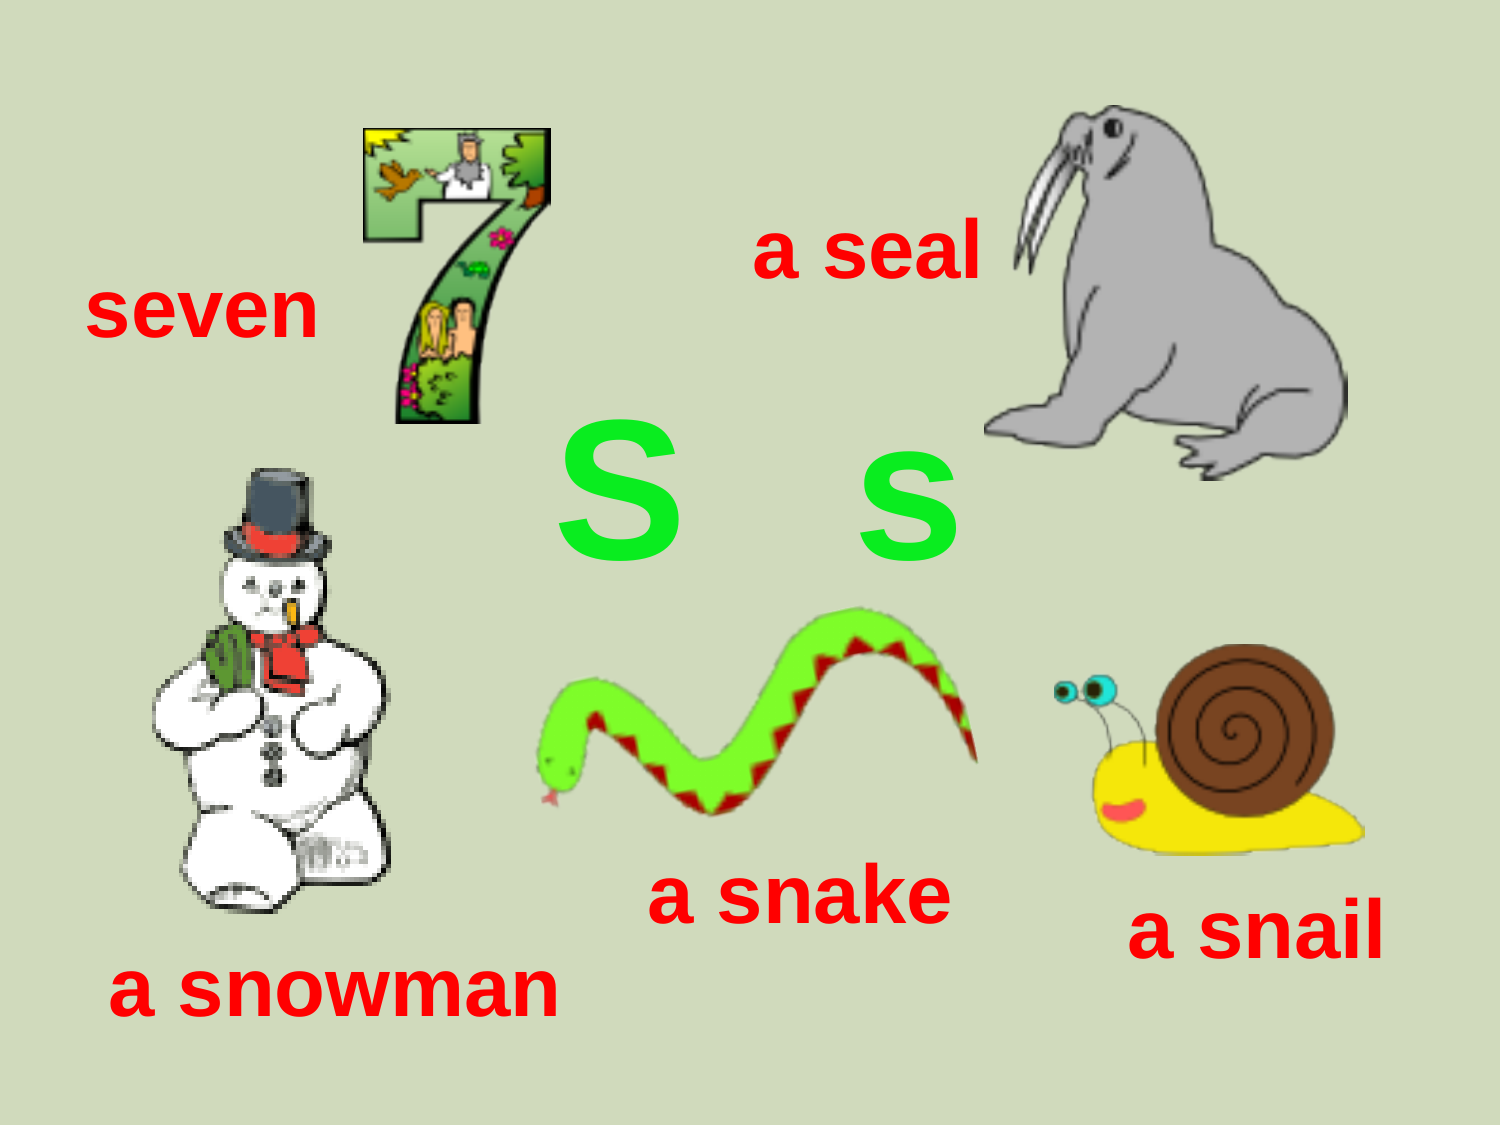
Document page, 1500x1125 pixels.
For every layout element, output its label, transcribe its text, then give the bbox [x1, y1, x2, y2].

text_box S s [539, 351, 1290, 607]
picture [363, 128, 551, 424]
picture [152, 468, 391, 915]
text_box a snake [632, 832, 1055, 948]
picture [514, 587, 979, 856]
text_box a snail [1113, 867, 1407, 983]
text_box a seal [738, 187, 1032, 303]
text_box seven [70, 246, 364, 362]
text_box a snowman [93, 925, 633, 1042]
picture [984, 105, 1348, 481]
picture [1054, 644, 1365, 856]
